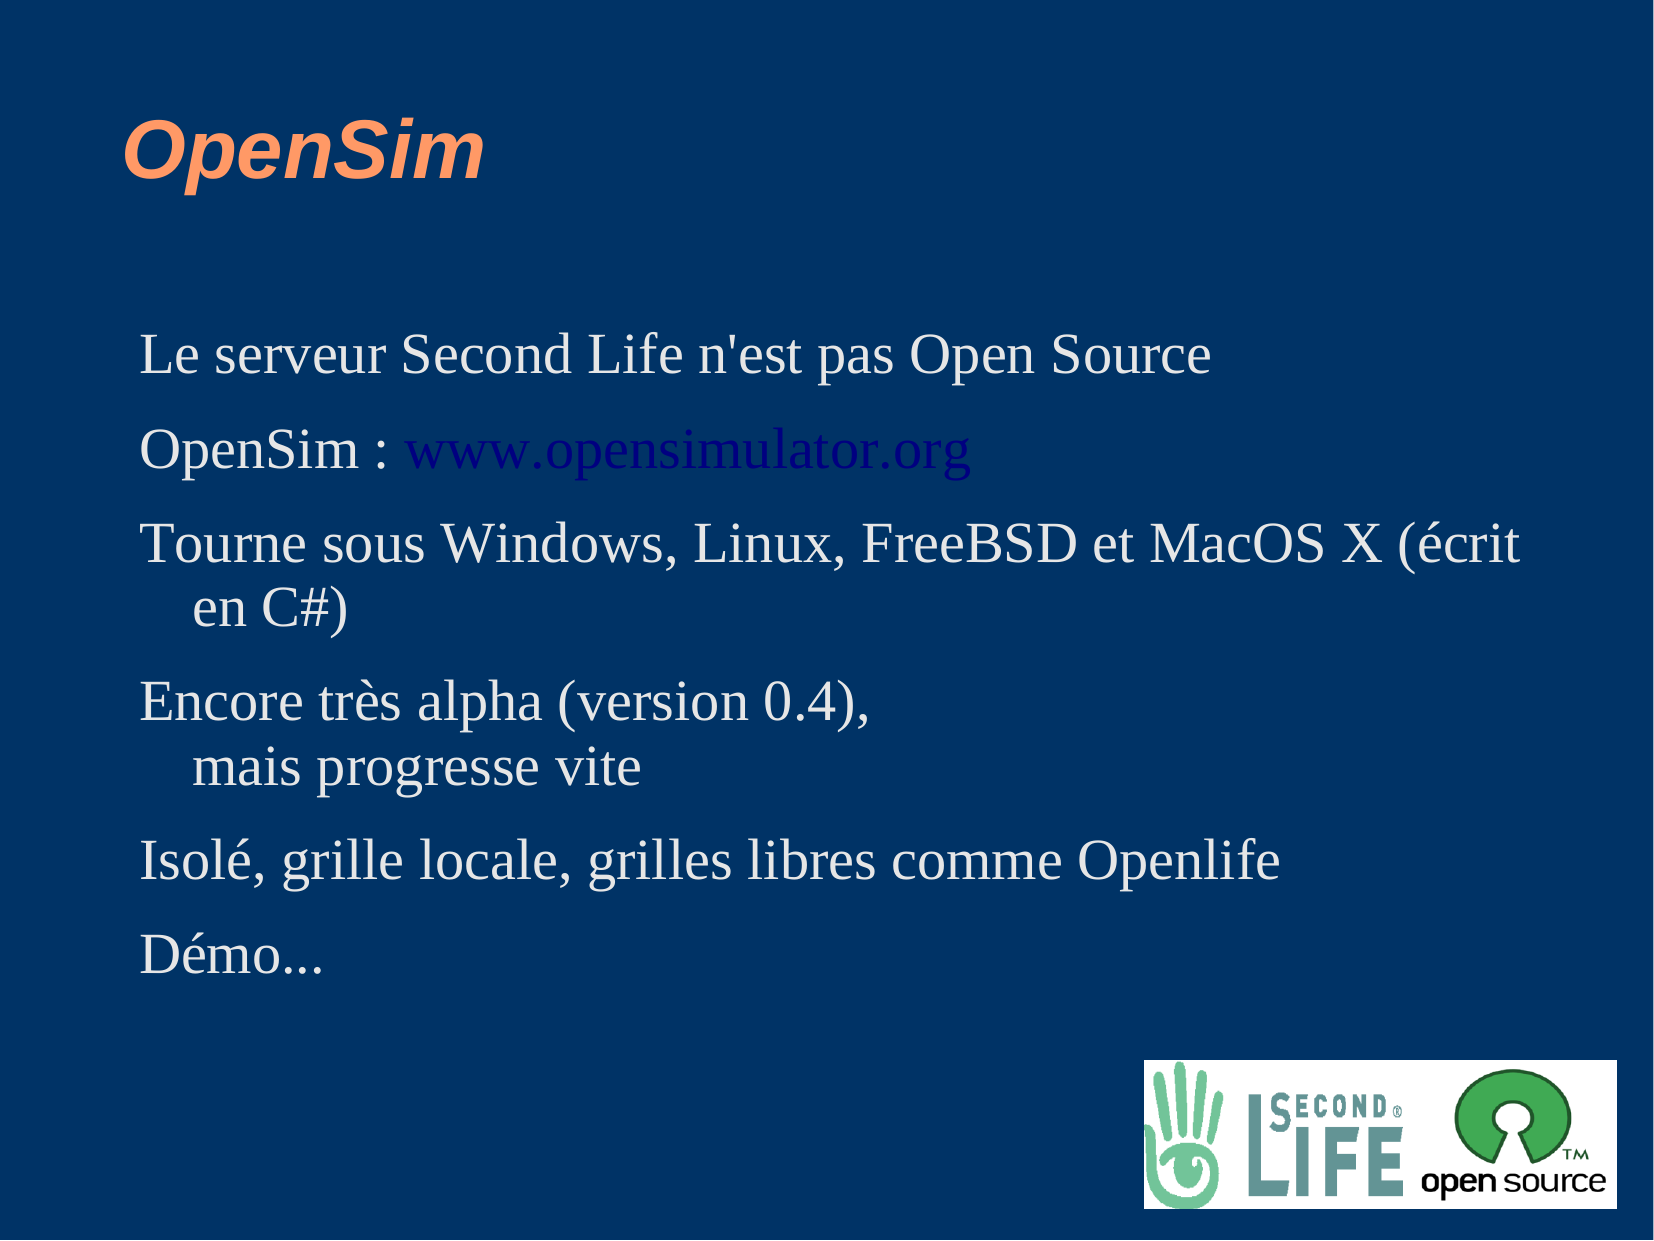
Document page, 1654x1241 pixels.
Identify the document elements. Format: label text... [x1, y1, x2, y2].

picture [1144, 1060, 1617, 1209]
title OpenSim [121, 53, 1534, 246]
list Le serveur Second Life n'est pas Open Source OpenSim : www.opensimulator.org Tourne sous Windows, Linux, FreeBSD et MacOS X (écrit en C#) Encore très alpha (version 0.4), mais progresse vite Isolé, grille locale, grilles libres comme Openlife Démo... [121, 322, 1561, 1118]
